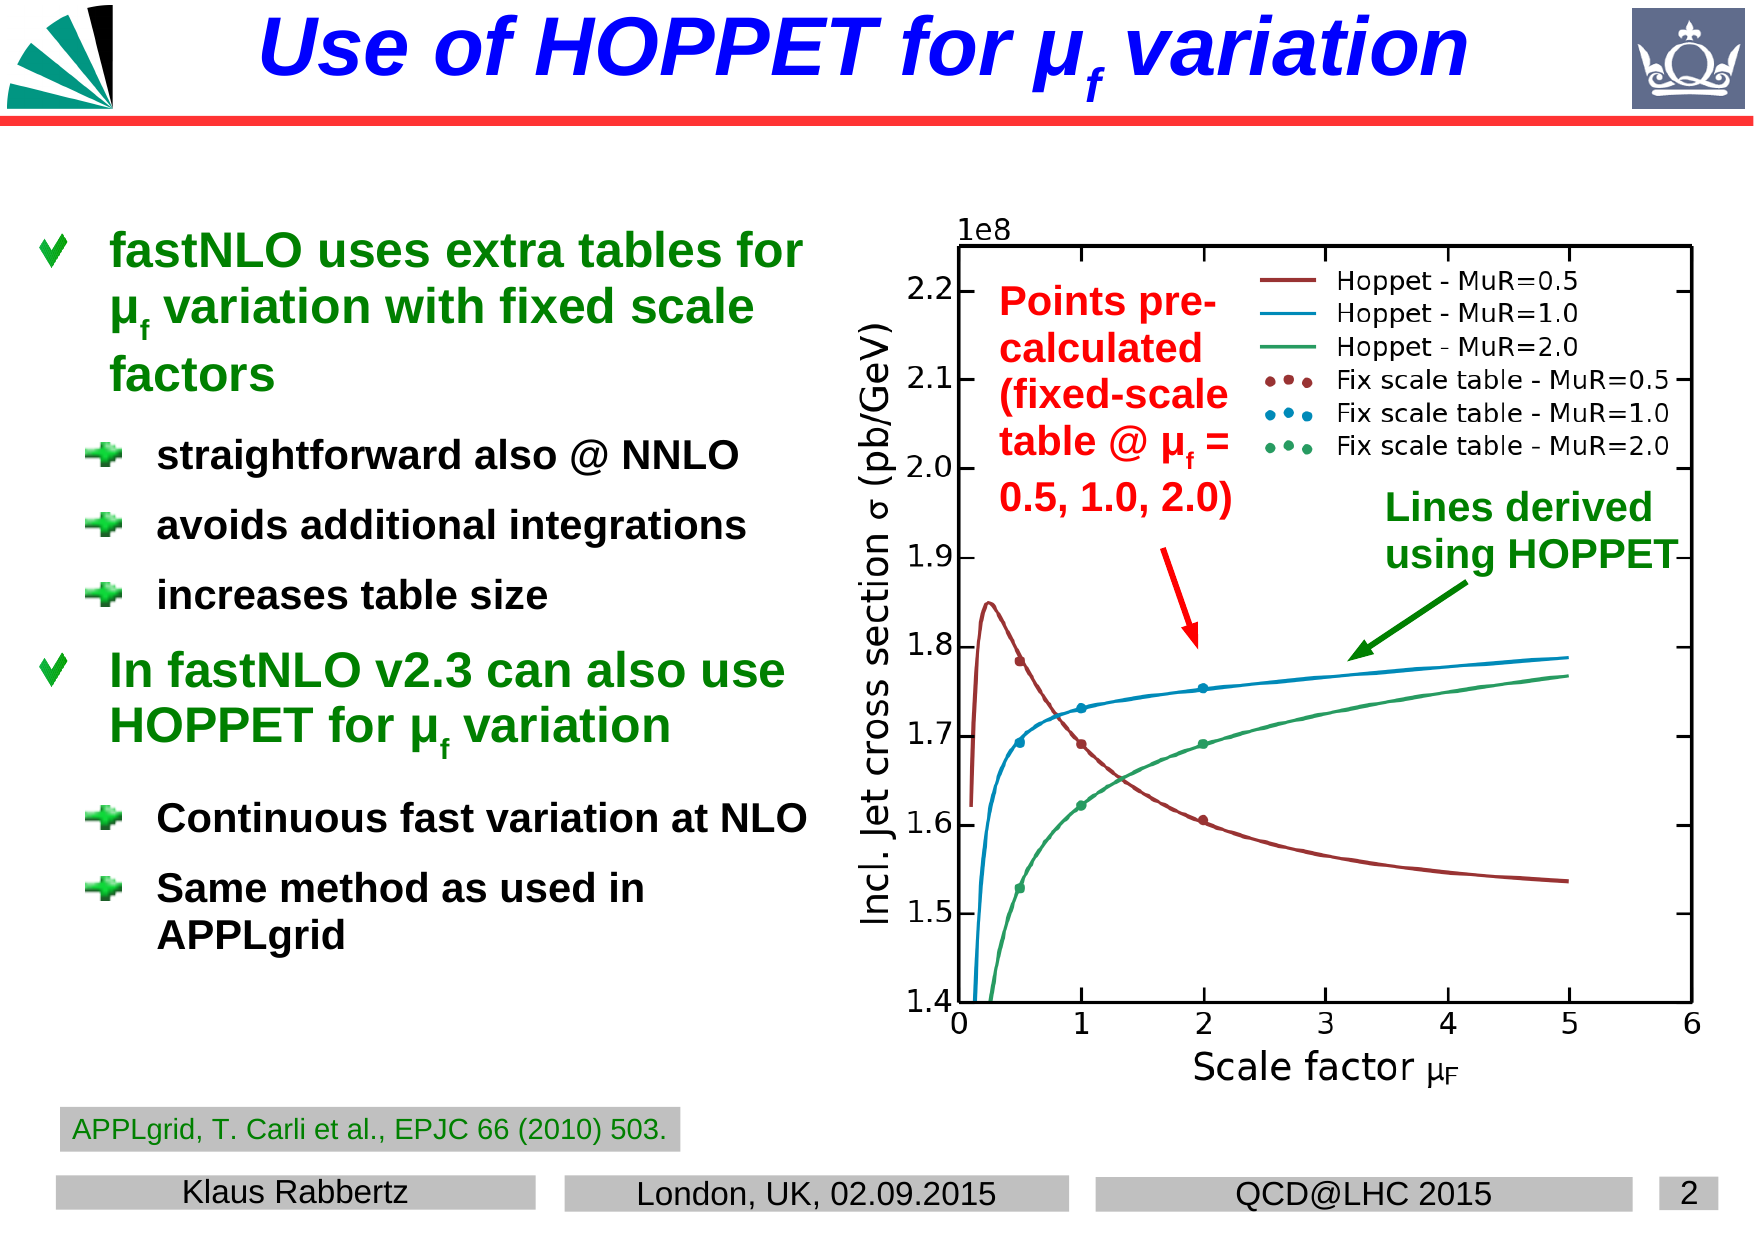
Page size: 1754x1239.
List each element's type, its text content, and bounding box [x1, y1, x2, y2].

text_box Points pre- calculated (fixed-scale table @ μf = 0.5, 1.0, 2.0) [987, 272, 1246, 530]
text_box Lines derived using HOPPET [1373, 478, 1691, 585]
text_box APPLgrid, T. Carli et al., EPJC 66 (2010) 503. [60, 1106, 677, 1152]
picture [7, 5, 113, 110]
list fastNLO uses extra tables for μf variation with fixed scale factors straightforward also @ NNLO avoids additional integrations increases table size In fastNLO v2.3 can also use HOPPET for μf variation Continuous fast variation at NLO Same method as used in APPLgrid [26, 222, 814, 964]
title Use of HOPPET for μf variation [123, 0, 1606, 114]
picture [843, 203, 1712, 1103]
picture [1632, 8, 1745, 109]
